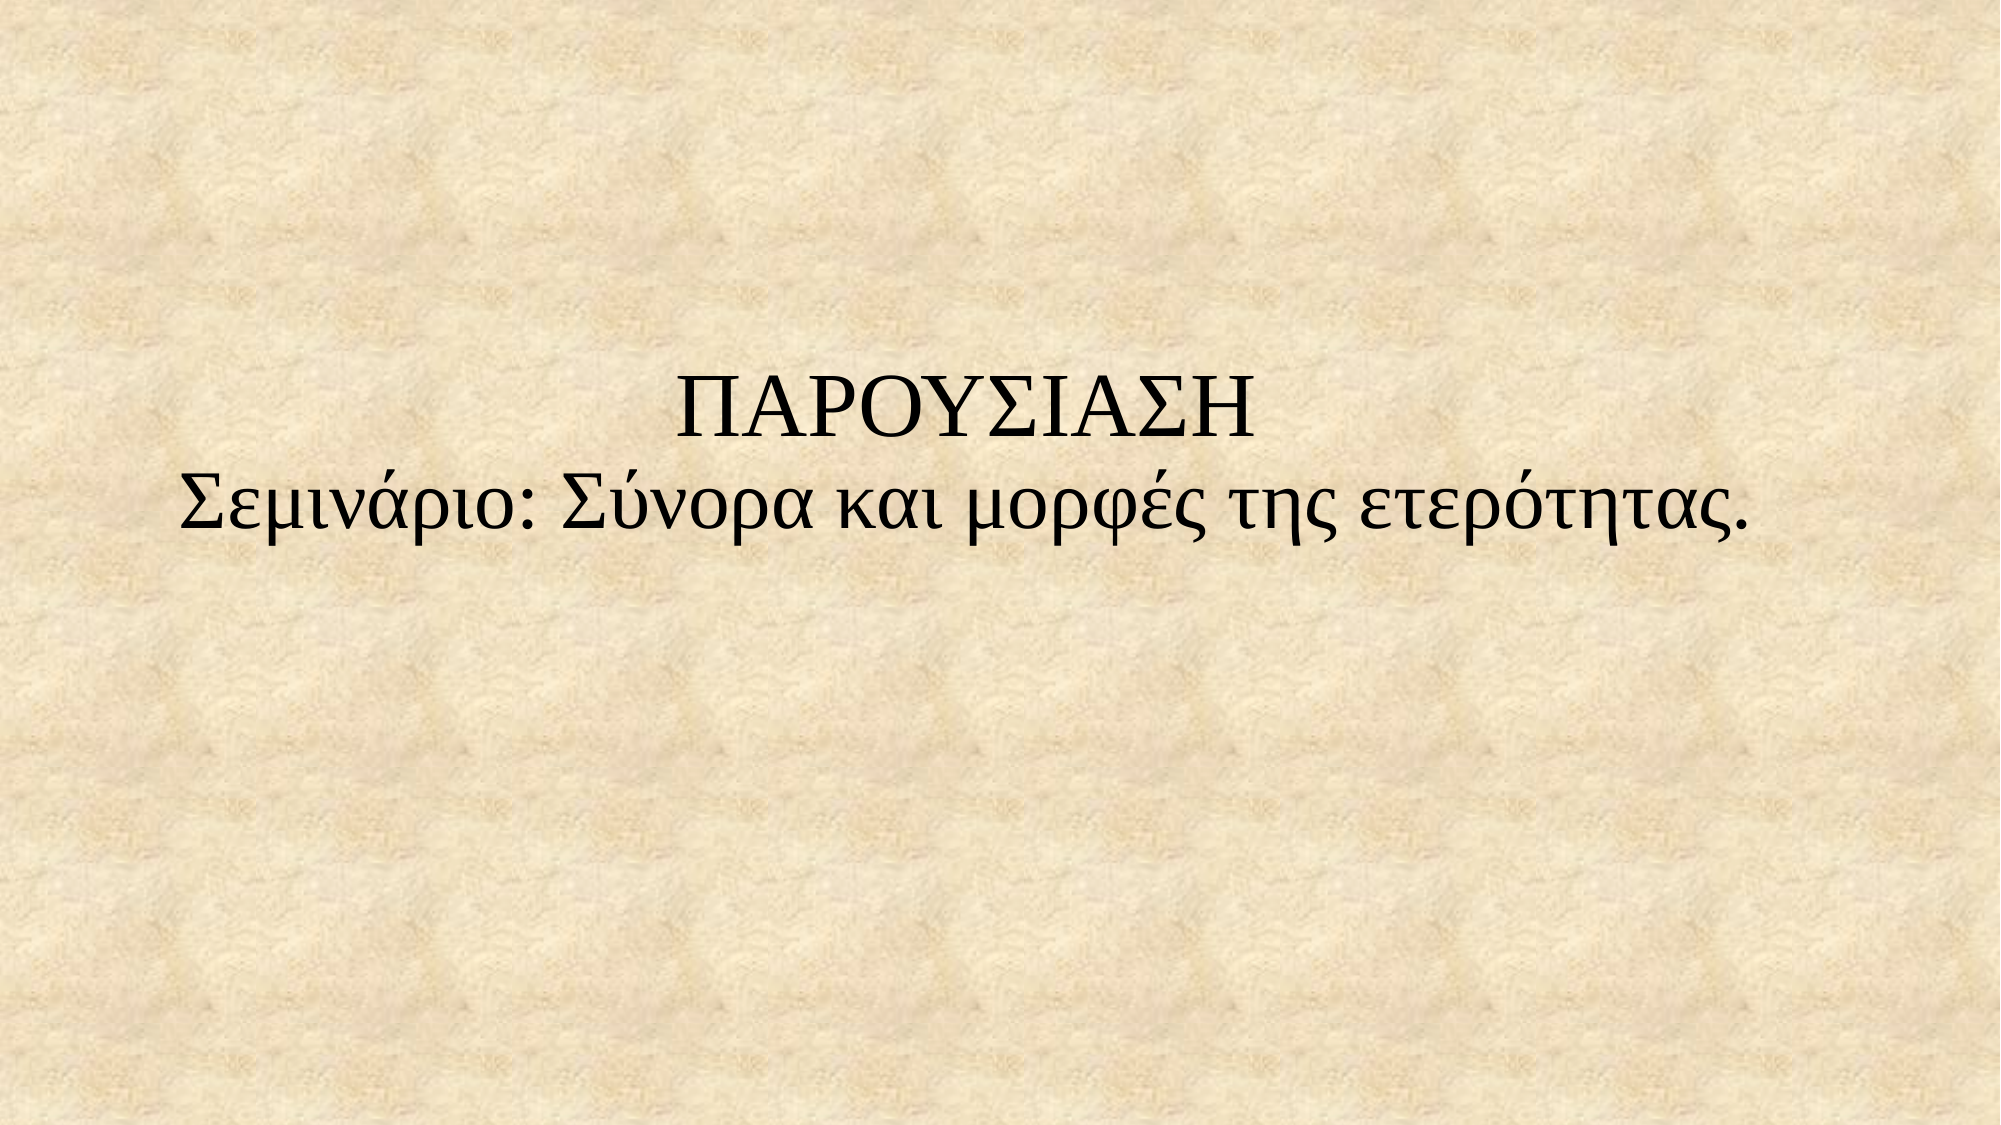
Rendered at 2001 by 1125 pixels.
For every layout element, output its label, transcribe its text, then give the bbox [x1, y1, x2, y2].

title ΠΑΡΟΥΣΙΑΣΗ Σεμινάριο: Σύνορα και μορφές της ετερότητας. [103, 342, 1829, 561]
